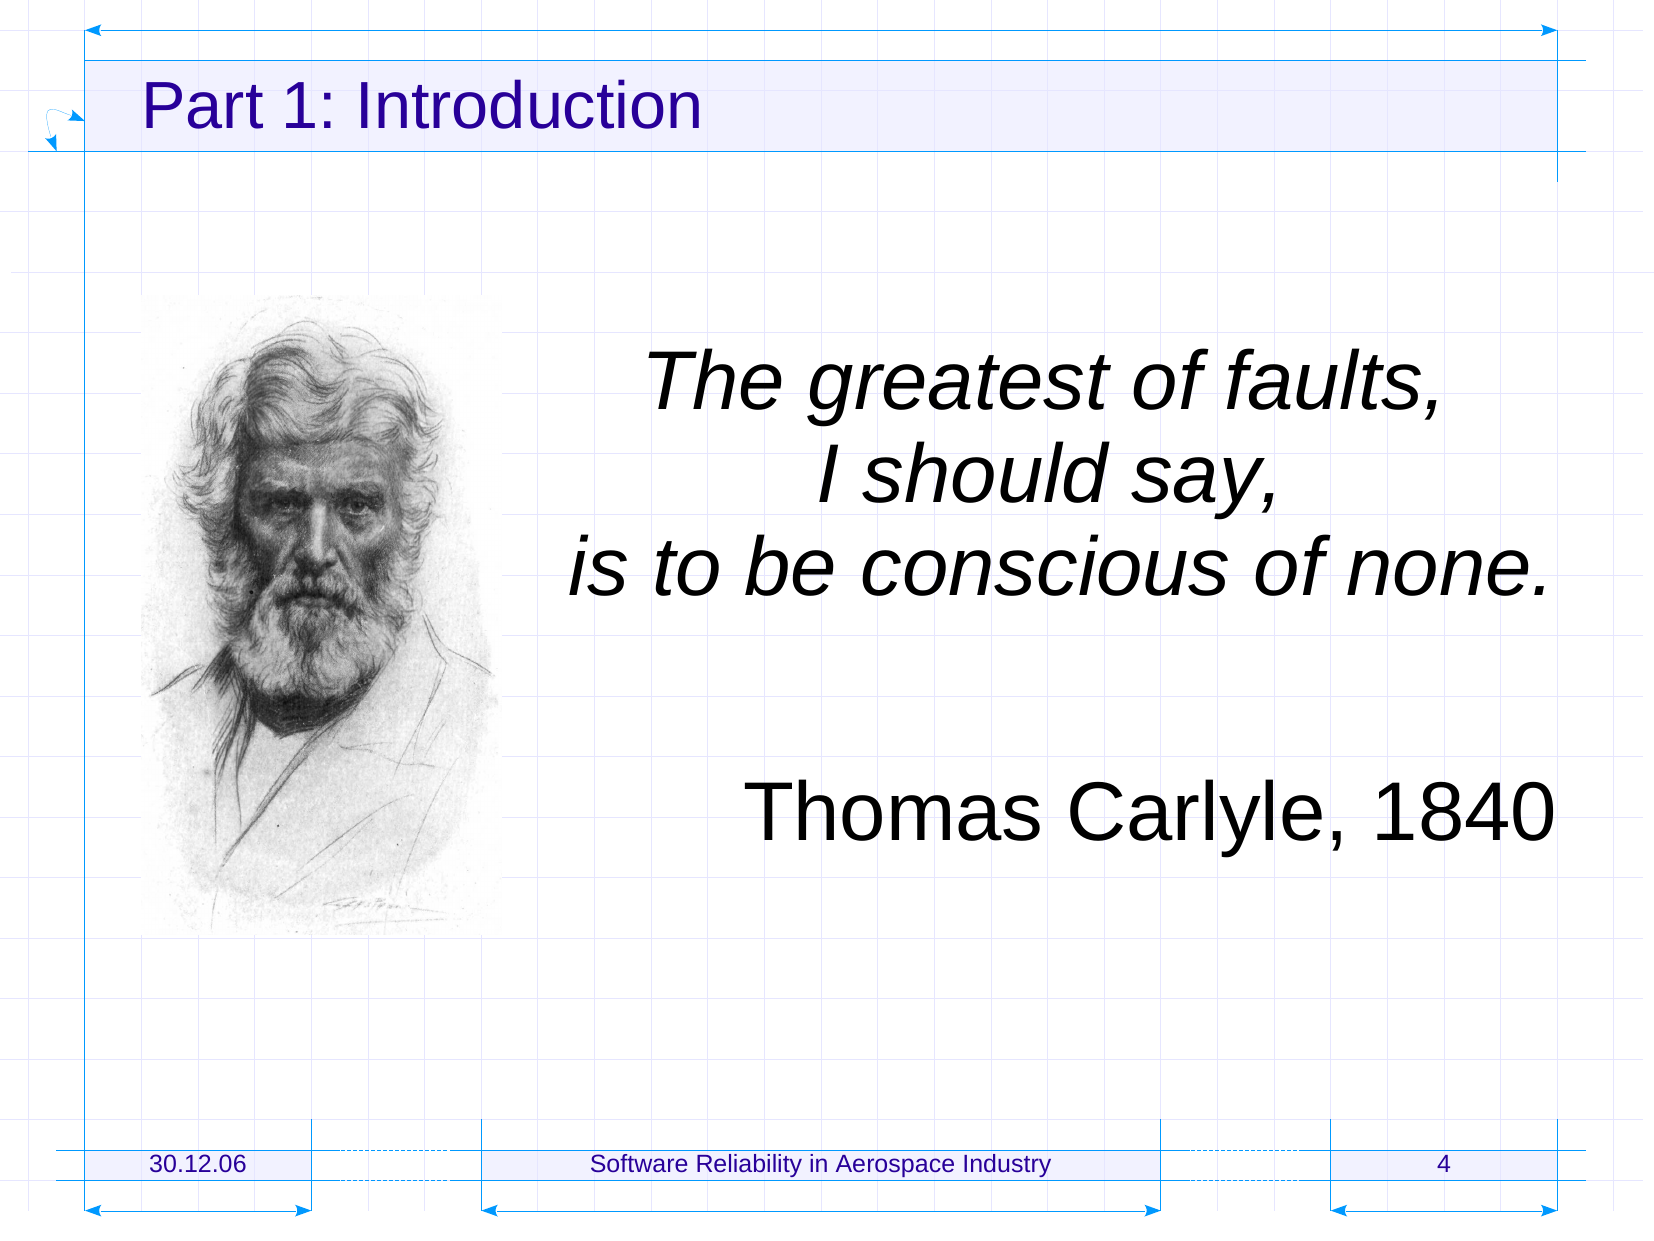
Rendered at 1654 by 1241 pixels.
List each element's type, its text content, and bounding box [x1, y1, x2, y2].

list The greatest of faults, I should say, is to be conscious of none. Thomas Carlyle, 1840 [531, 211, 1558, 1004]
title Part 1: Introduction [141, 60, 1558, 152]
picture [141, 295, 502, 935]
